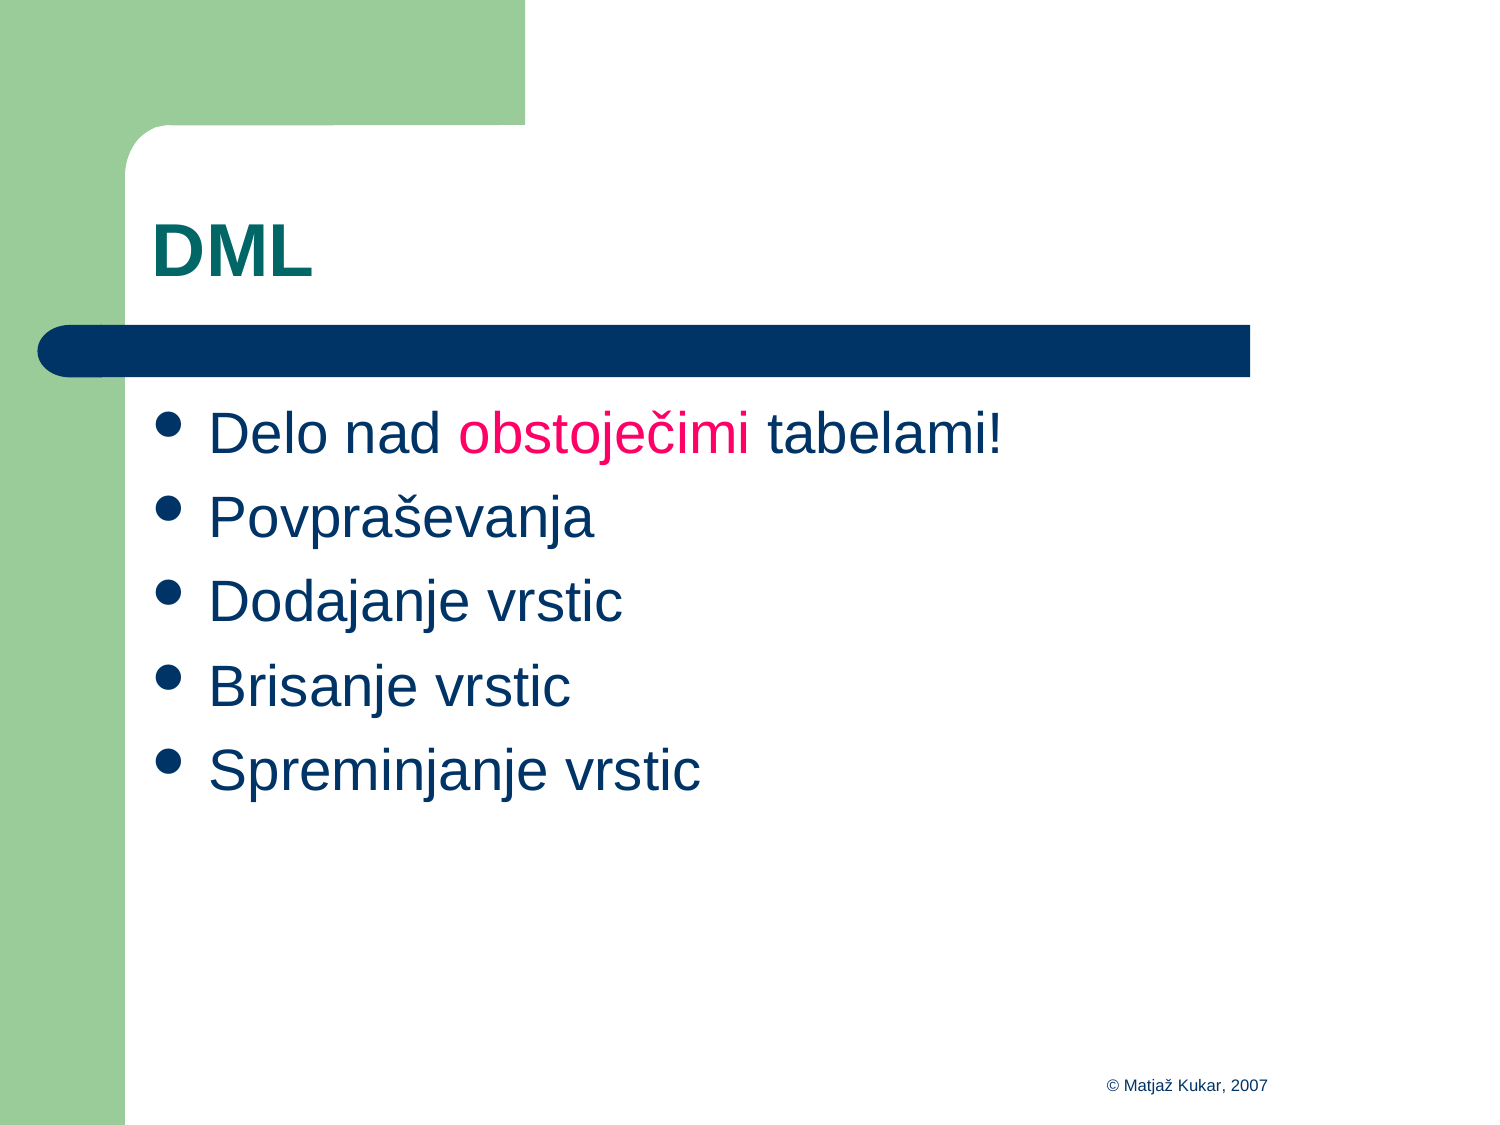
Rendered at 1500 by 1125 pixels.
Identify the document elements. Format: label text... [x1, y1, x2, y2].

list Delo nad obstoječimi tabelami! Povpraševanja Dodajanje vrstic Brisanje vrstic Spreminjanje vrstic [137, 387, 1400, 999]
text_box © Matjaž Kukar, 2007 [949, 1025, 1426, 1103]
title DML [136, 136, 1414, 301]
